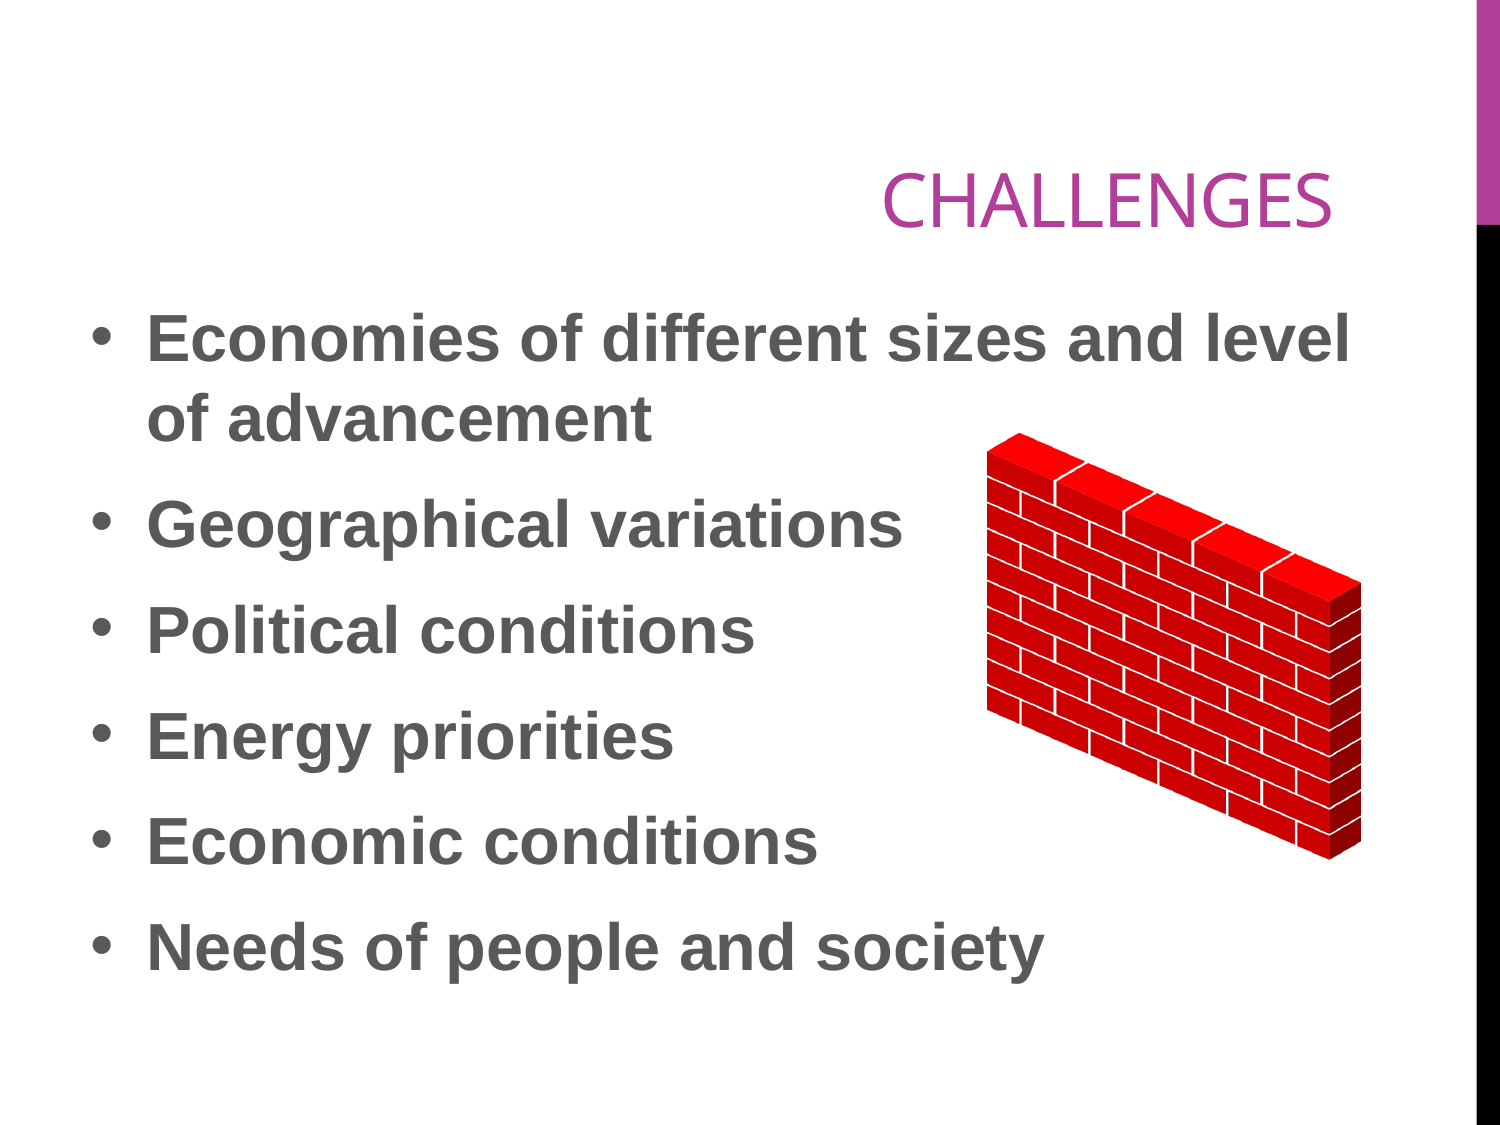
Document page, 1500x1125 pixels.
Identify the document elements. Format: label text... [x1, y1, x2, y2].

list Economies of different sizes and level of advancement Geographical variations Political conditions Energy priorities Economic conditions Needs of people and society [75, 287, 1388, 1005]
picture [987, 432, 1361, 860]
title Challenges [75, 24, 1350, 250]
